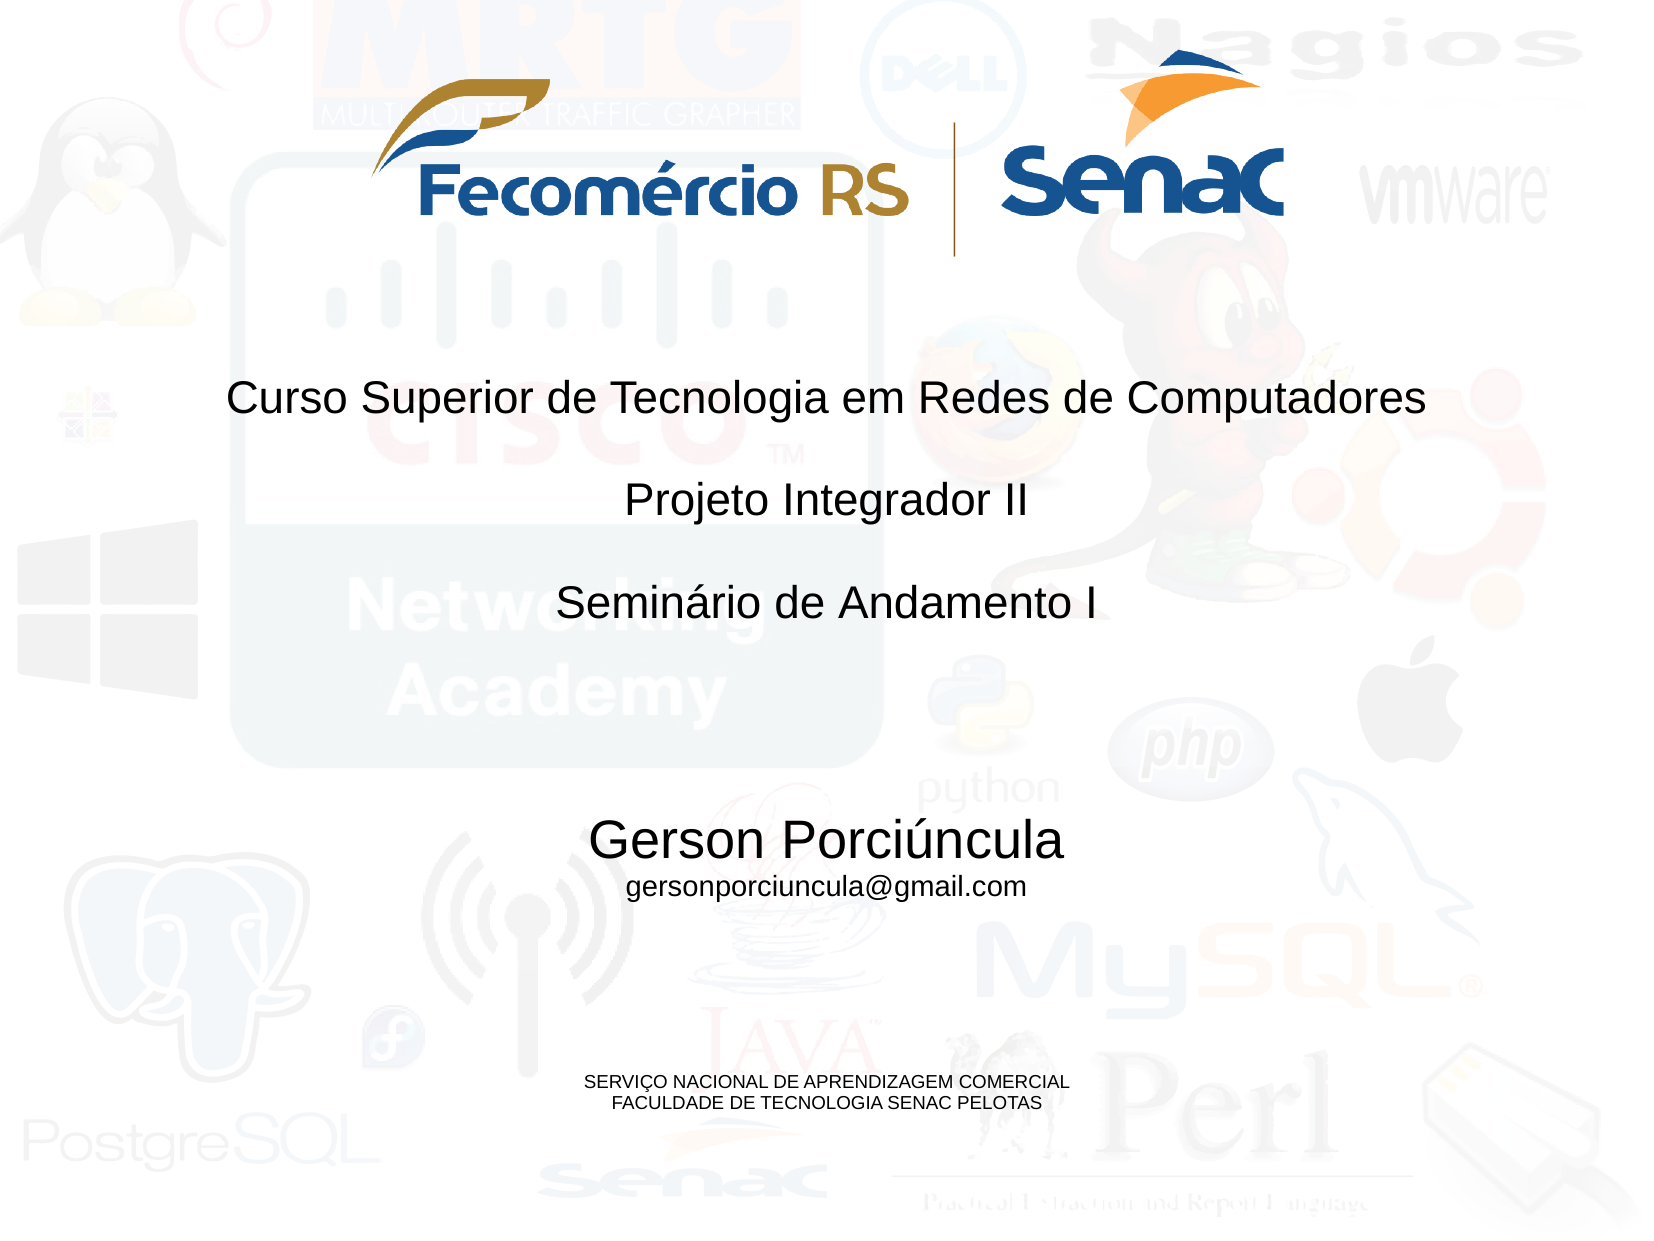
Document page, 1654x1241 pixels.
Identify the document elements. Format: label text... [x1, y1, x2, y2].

picture [0, 0, 1654, 1241]
subtitle Curso Superior de Tecnologia em Redes de Computadores Projeto Integrador II Seminário de Andamento I Gerson Porciúncula gersonporciuncula@gmail.com SERVIÇO NACIONAL DE APRENDIZAGEM COMERCIAL FACULDADE DE TECNOLOGIA SENAC PELOTAS [82, 197, 1571, 1186]
